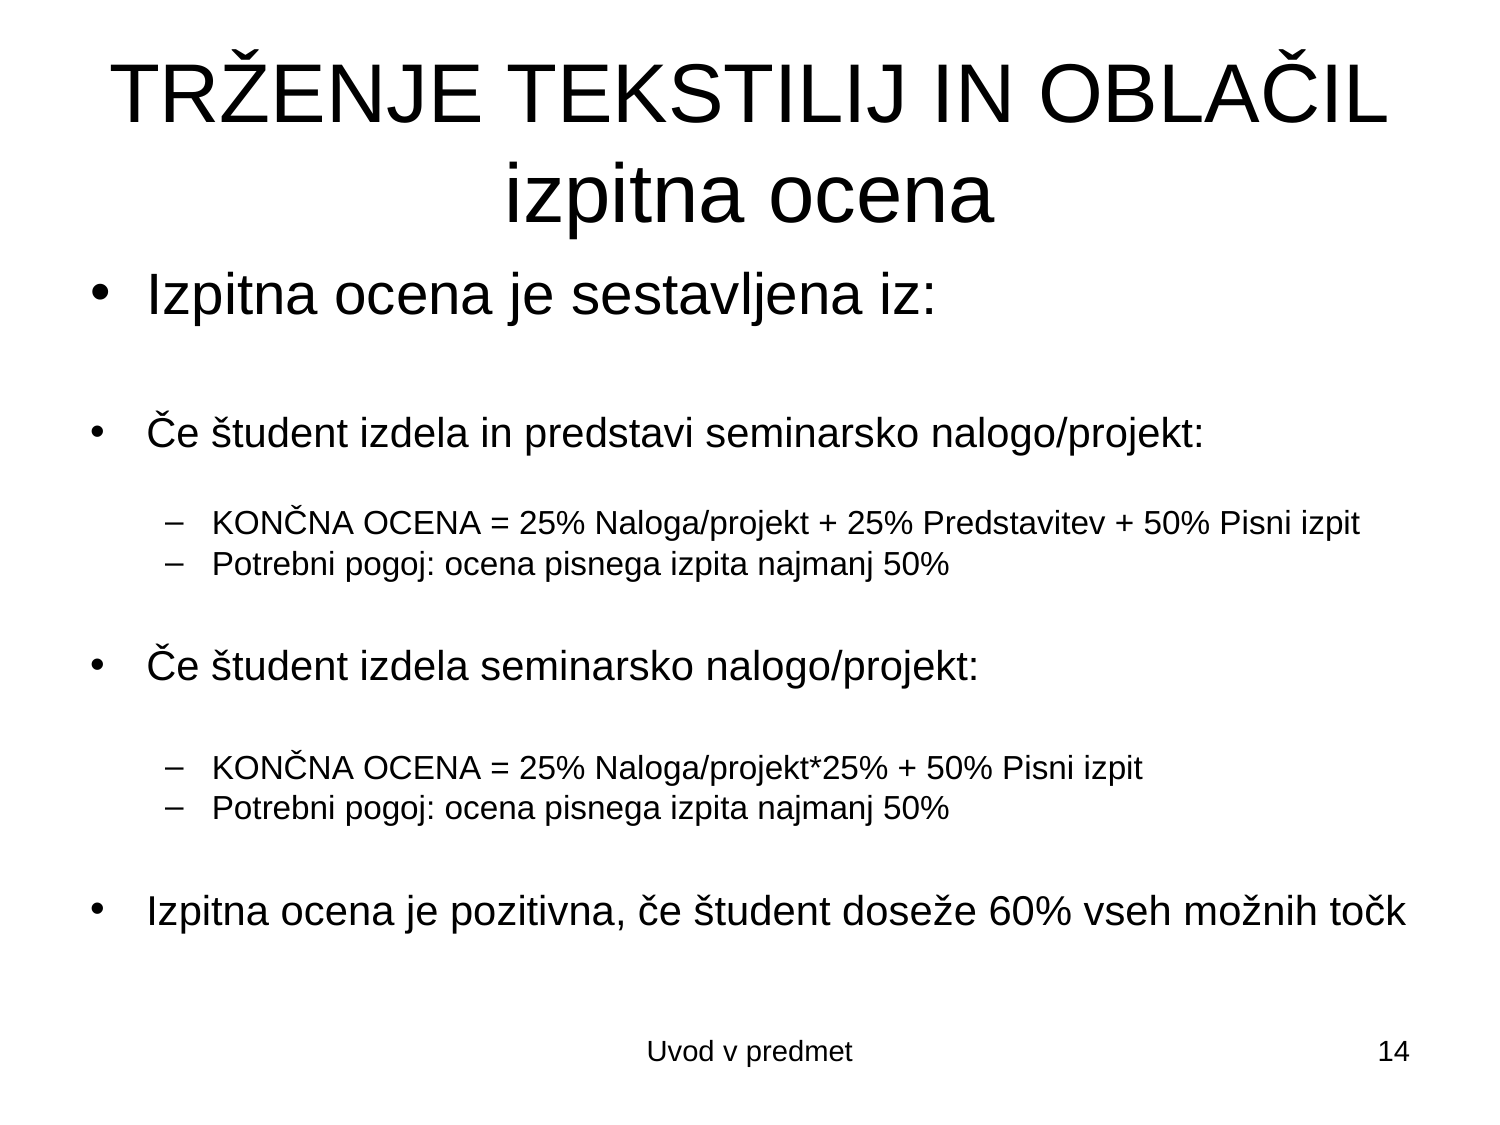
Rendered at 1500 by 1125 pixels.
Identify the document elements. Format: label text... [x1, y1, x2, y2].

text_box <number> [1074, 1024, 1426, 1103]
list Izpitna ocena je sestavljena iz: Če študent izdela in predstavi seminarsko nalogo/projekt: KONČNA OCENA = 25% Naloga/projekt + 25% Predstavitev + 50% Pisni izpit Potrebni pogoj: ocena pisnega izpita najmanj 50% Če študent izdela seminarsko nalogo/projekt: KONČNA OCENA = 25% Naloga/projekt*25% + 50% Pisni izpit Potrebni pogoj: ocena pisnega izpita najmanj 50% Izpitna ocena je pozitivna, če študent doseže 60% vseh možnih točk [75, 262, 1426, 1006]
title TRŽENJE TEKSTILIJ IN OBLAČIL izpitna ocena [75, 31, 1426, 247]
text_box Uvod v predmet [512, 1024, 988, 1103]
